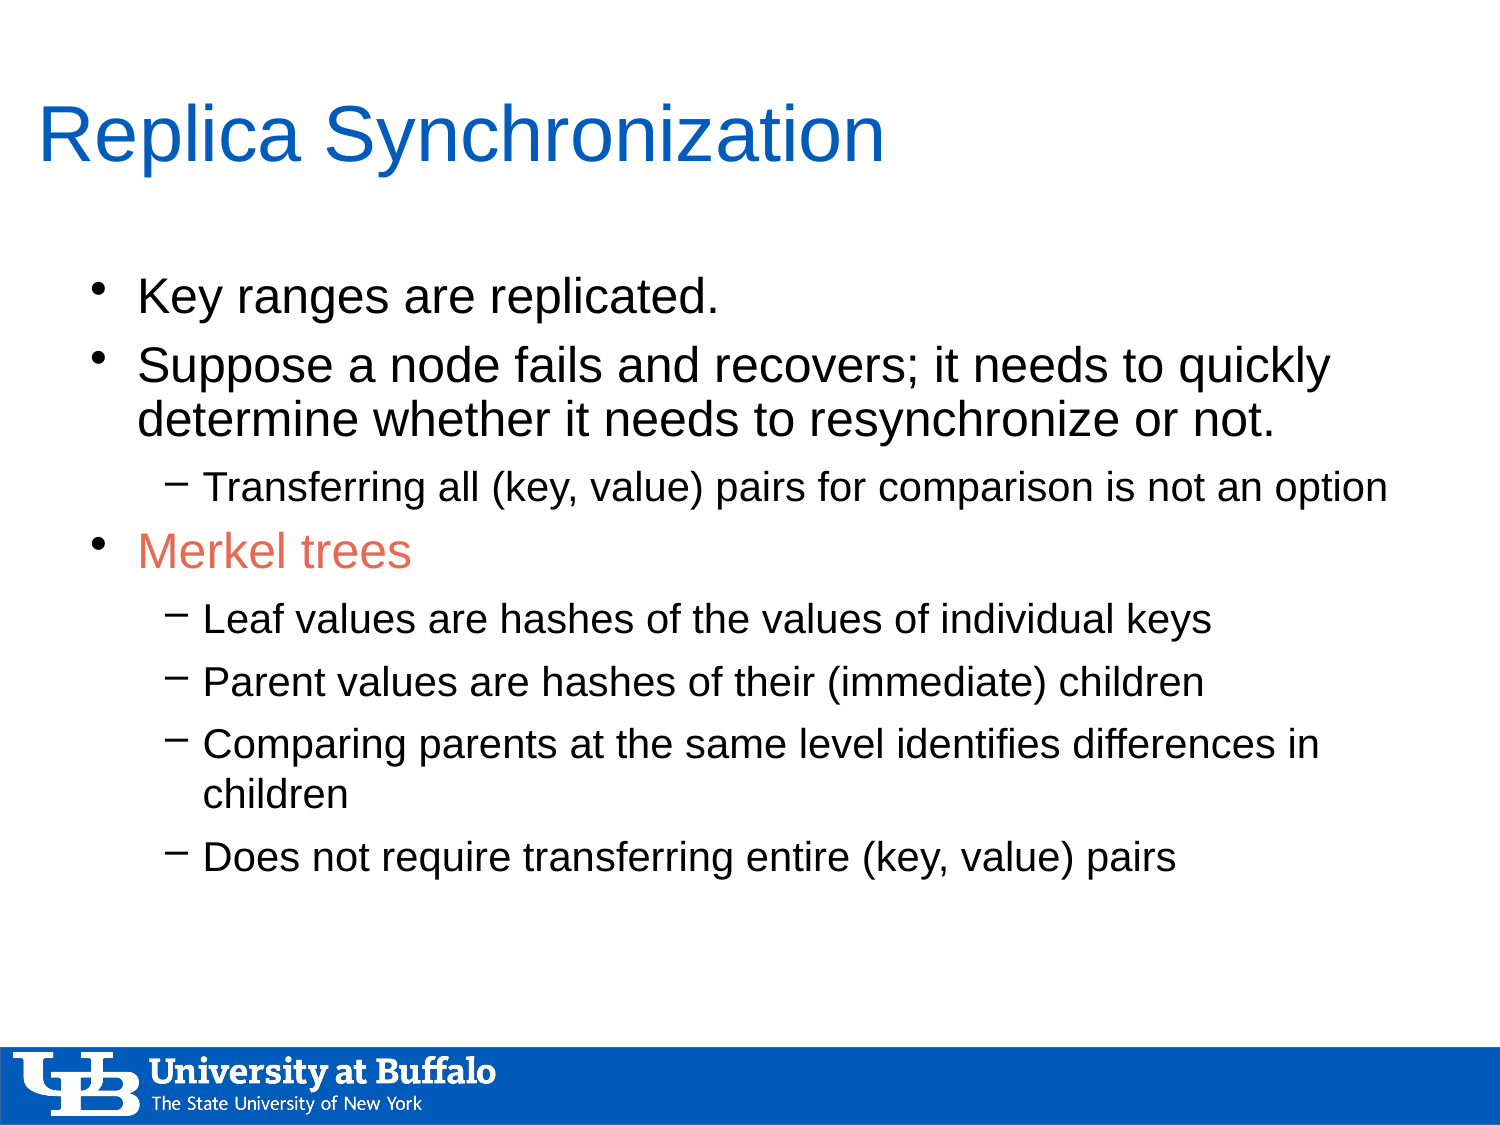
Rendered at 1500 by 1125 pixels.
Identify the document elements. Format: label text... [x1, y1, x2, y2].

title Replica Synchronization [37, 40, 1388, 228]
picture [13, 1052, 496, 1116]
list Key ranges are replicated. Suppose a node fails and recovers; it needs to quickly determine whether it needs to resynchronize or not. Transferring all (key, value) pairs for comparison is not an option Merkel trees Leaf values are hashes of the values of individual keys Parent values are hashes of their (immediate) children Comparing parents at the same level identifies differences in children Does not require transferring entire (key, value) pairs [75, 263, 1425, 916]
